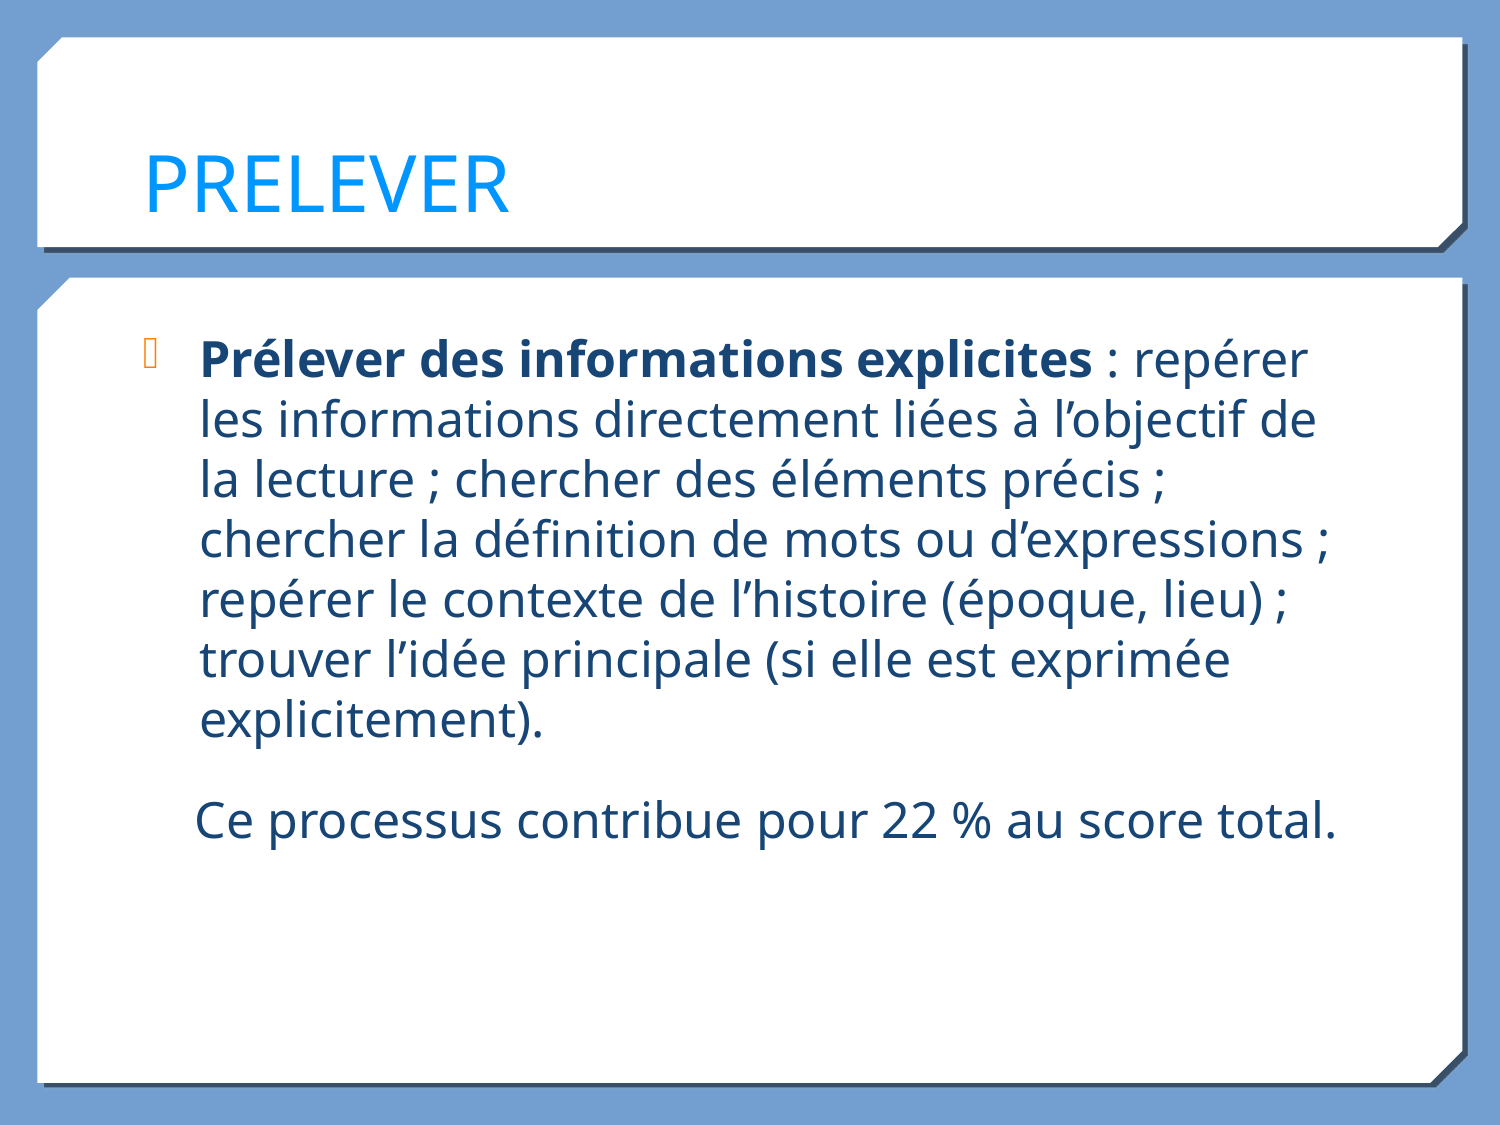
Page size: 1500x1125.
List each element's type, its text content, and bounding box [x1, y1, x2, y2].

list Prélever des informations explicites : repérer les informations directement liées à l’objectif de la lecture ; chercher des éléments précis ; chercher la définition de mots ou d’expressions ; repérer le contexte de l’histoire (époque, lieu) ; trouver l’idée principale (si elle est exprimée explicitement). Ce processus contribue pour 22 % au score total. [127, 319, 1372, 978]
title PRELEVER [127, 48, 1372, 236]
